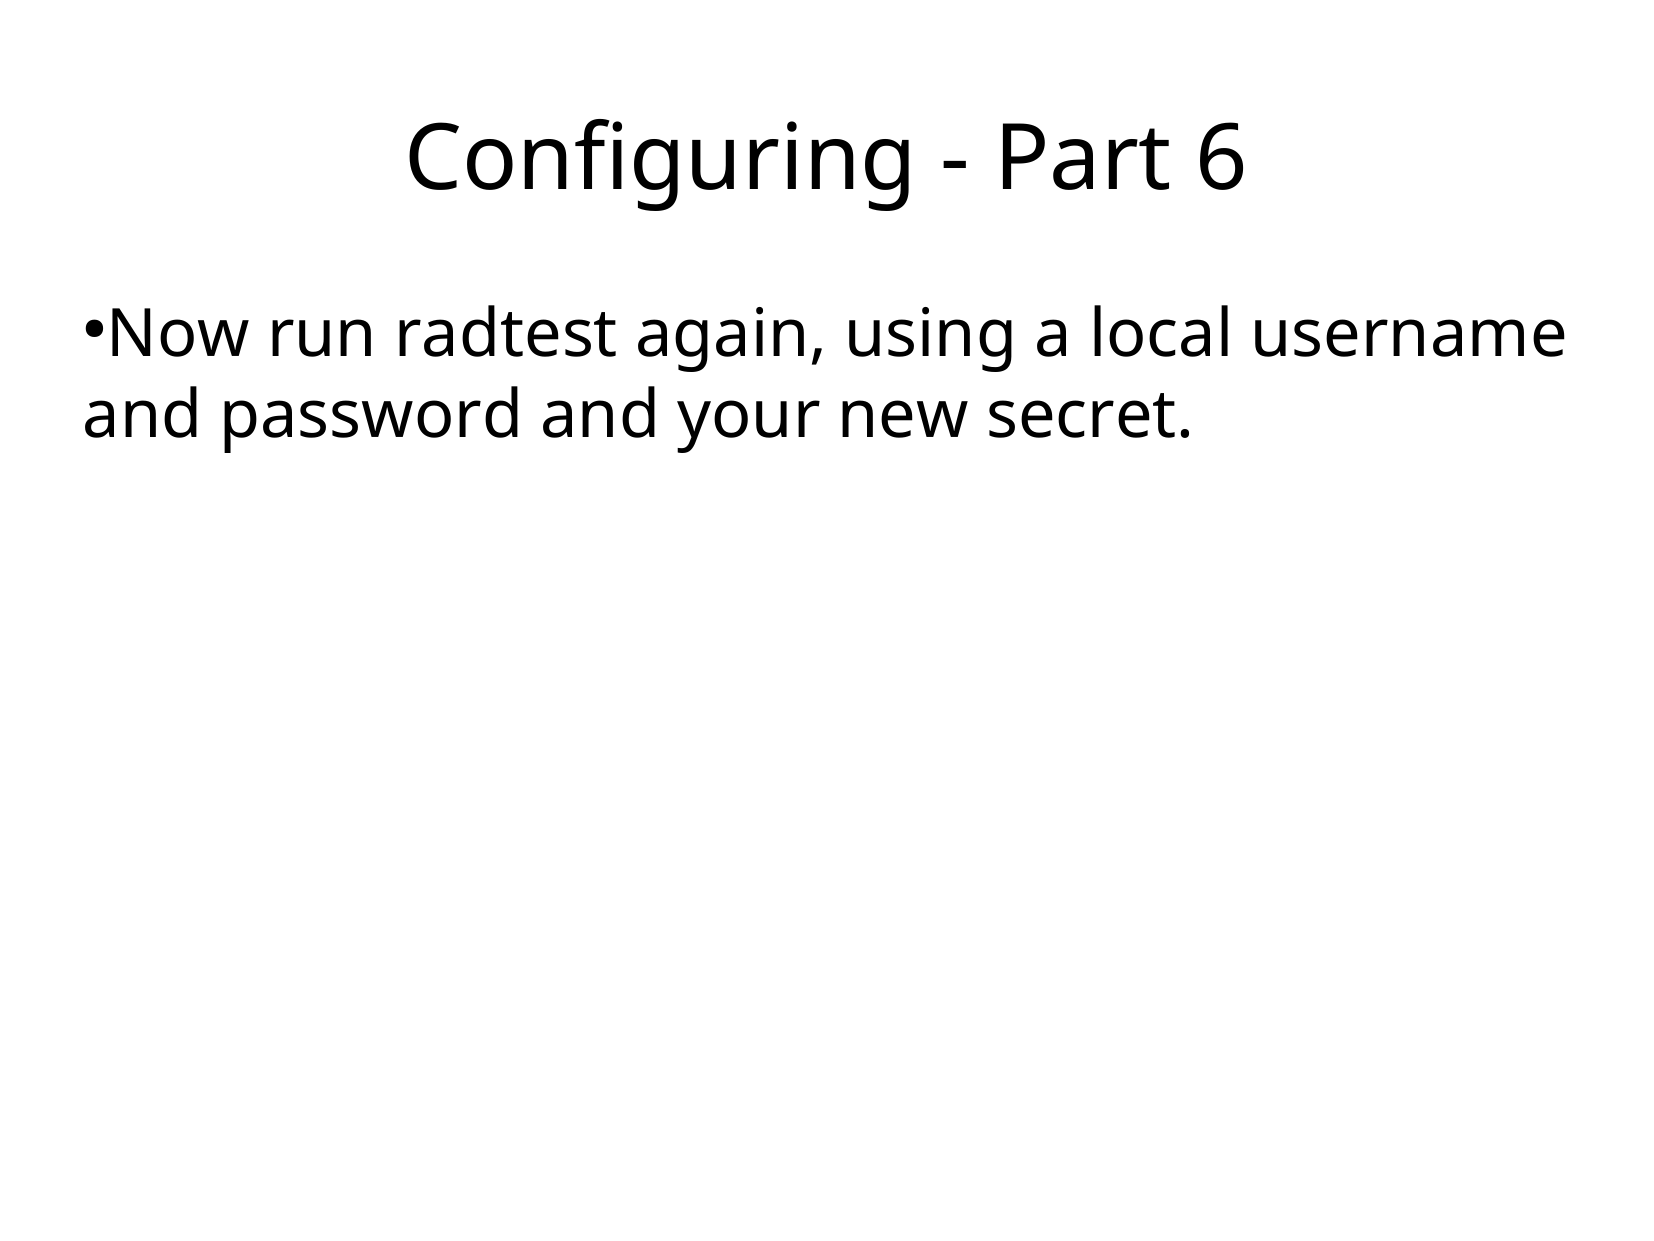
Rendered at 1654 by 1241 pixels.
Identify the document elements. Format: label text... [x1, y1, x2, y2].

list Now run radtest again, using a local username and password and your new secret. [82, 290, 1571, 1109]
title Configuring - Part 6 [82, 49, 1571, 257]
